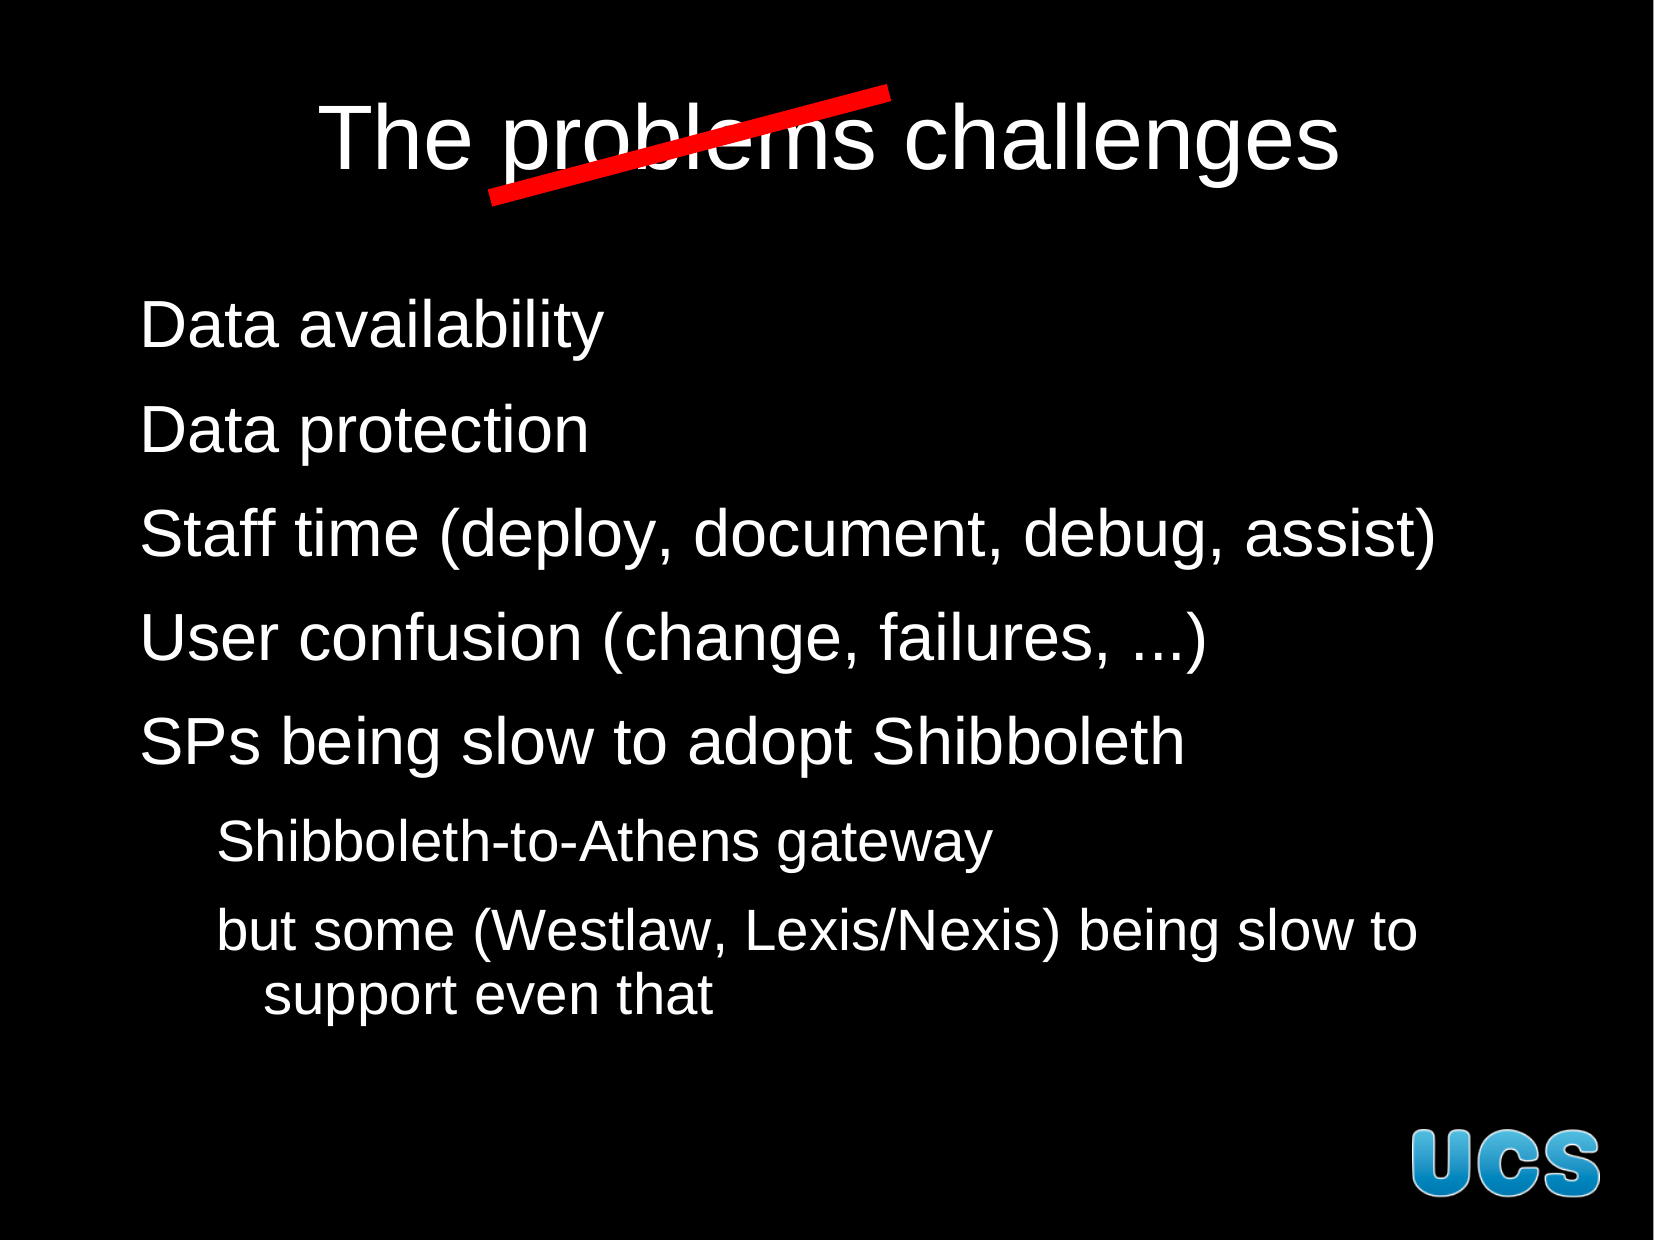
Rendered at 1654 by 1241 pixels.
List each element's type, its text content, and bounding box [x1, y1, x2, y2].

list Data availability Data protection Staff time (deploy, document, debug, assist) User confusion (change, failures, ...) SPs being slow to adopt Shibboleth Shibboleth-to-Athens gateway but some (Westlaw, Lexis/Nexis) being slow to support even that [121, 287, 1534, 1191]
title The problems challenges [123, 34, 1536, 242]
picture [1412, 1129, 1600, 1199]
